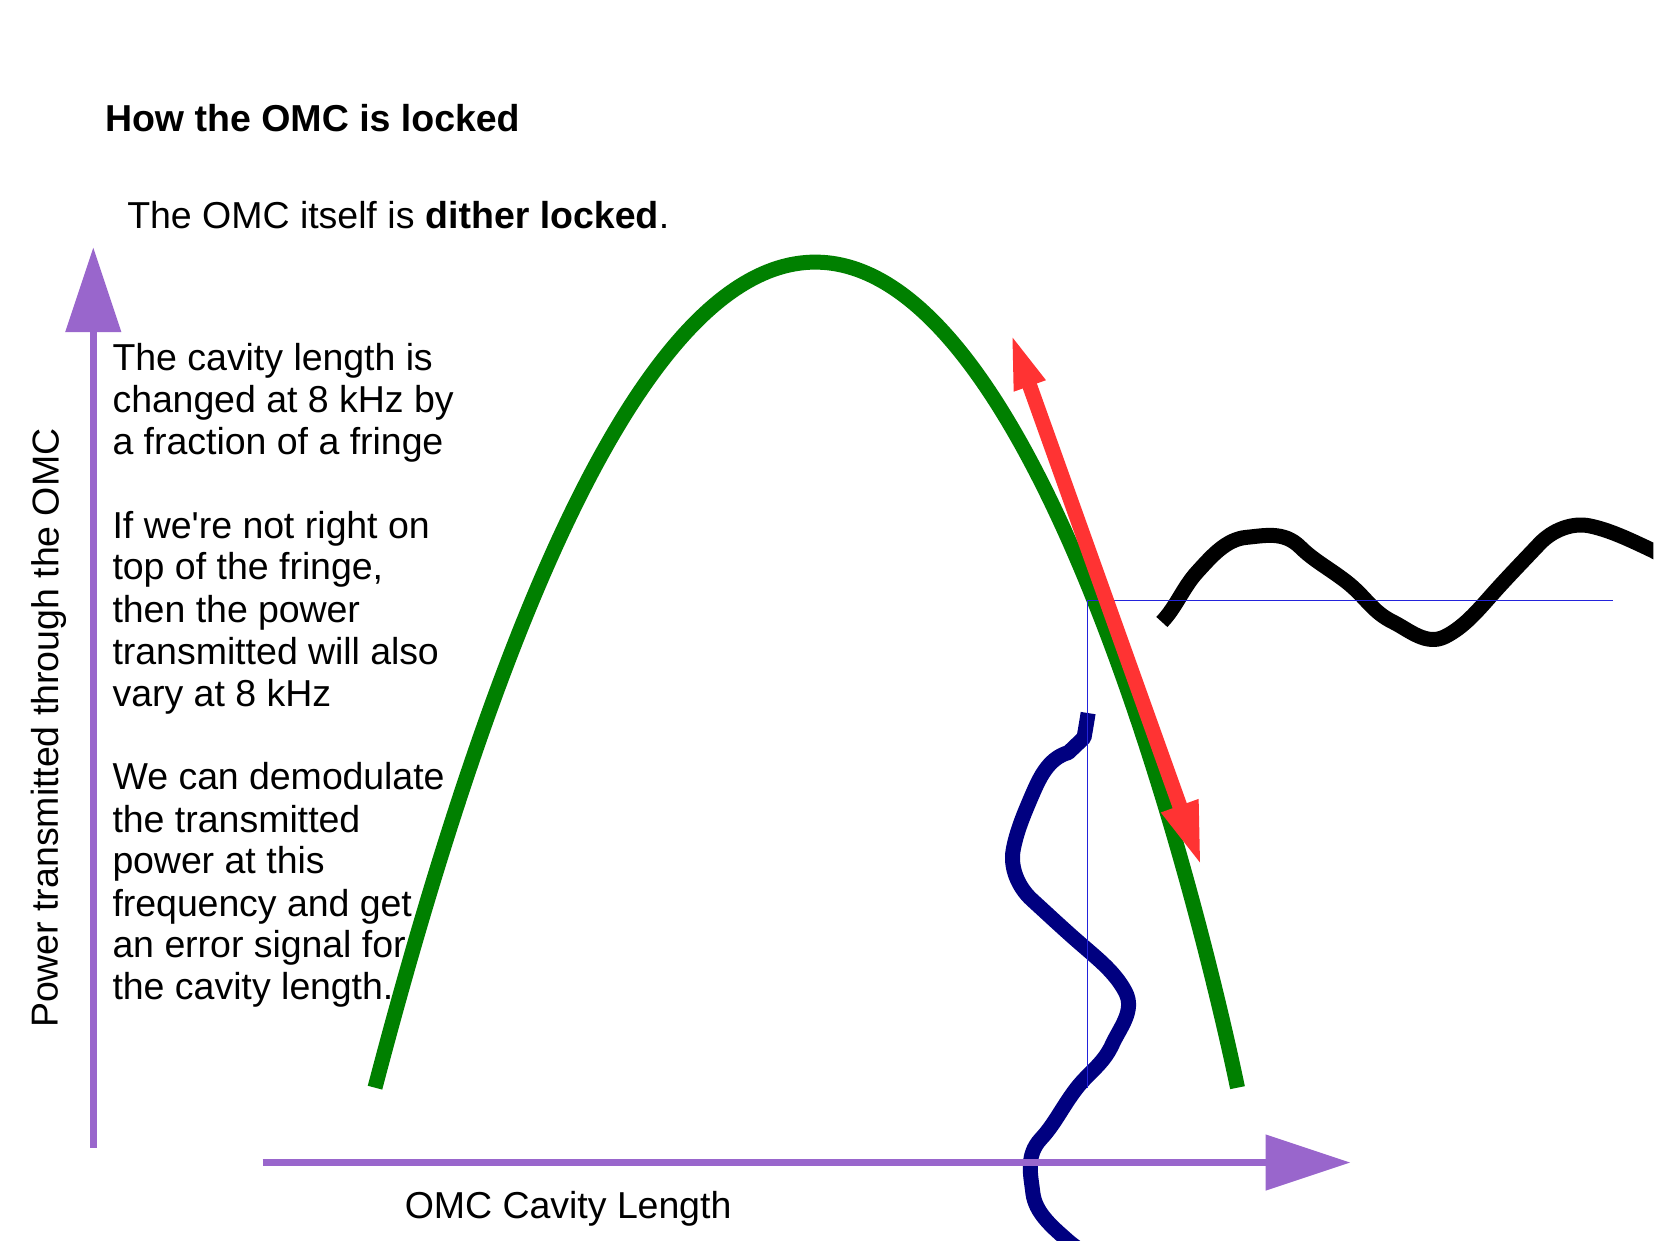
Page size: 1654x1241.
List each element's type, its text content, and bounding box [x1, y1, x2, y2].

text_box Power transmitted through the OMC [16, 414, 74, 1043]
text_box How the OMC is locked [75, 75, 551, 162]
text_box The OMC itself is dither locked. [112, 187, 713, 263]
text_box OMC Cavity Length [375, 1162, 761, 1241]
text_box The cavity length is changed at 8 kHz by a fraction of a fringe If we're not right on top of the fringe, then the power transmitted will also vary at 8 kHz We can demodulate the transmitted power at this frequency and get an error signal for the cavity length. [97, 328, 474, 1016]
